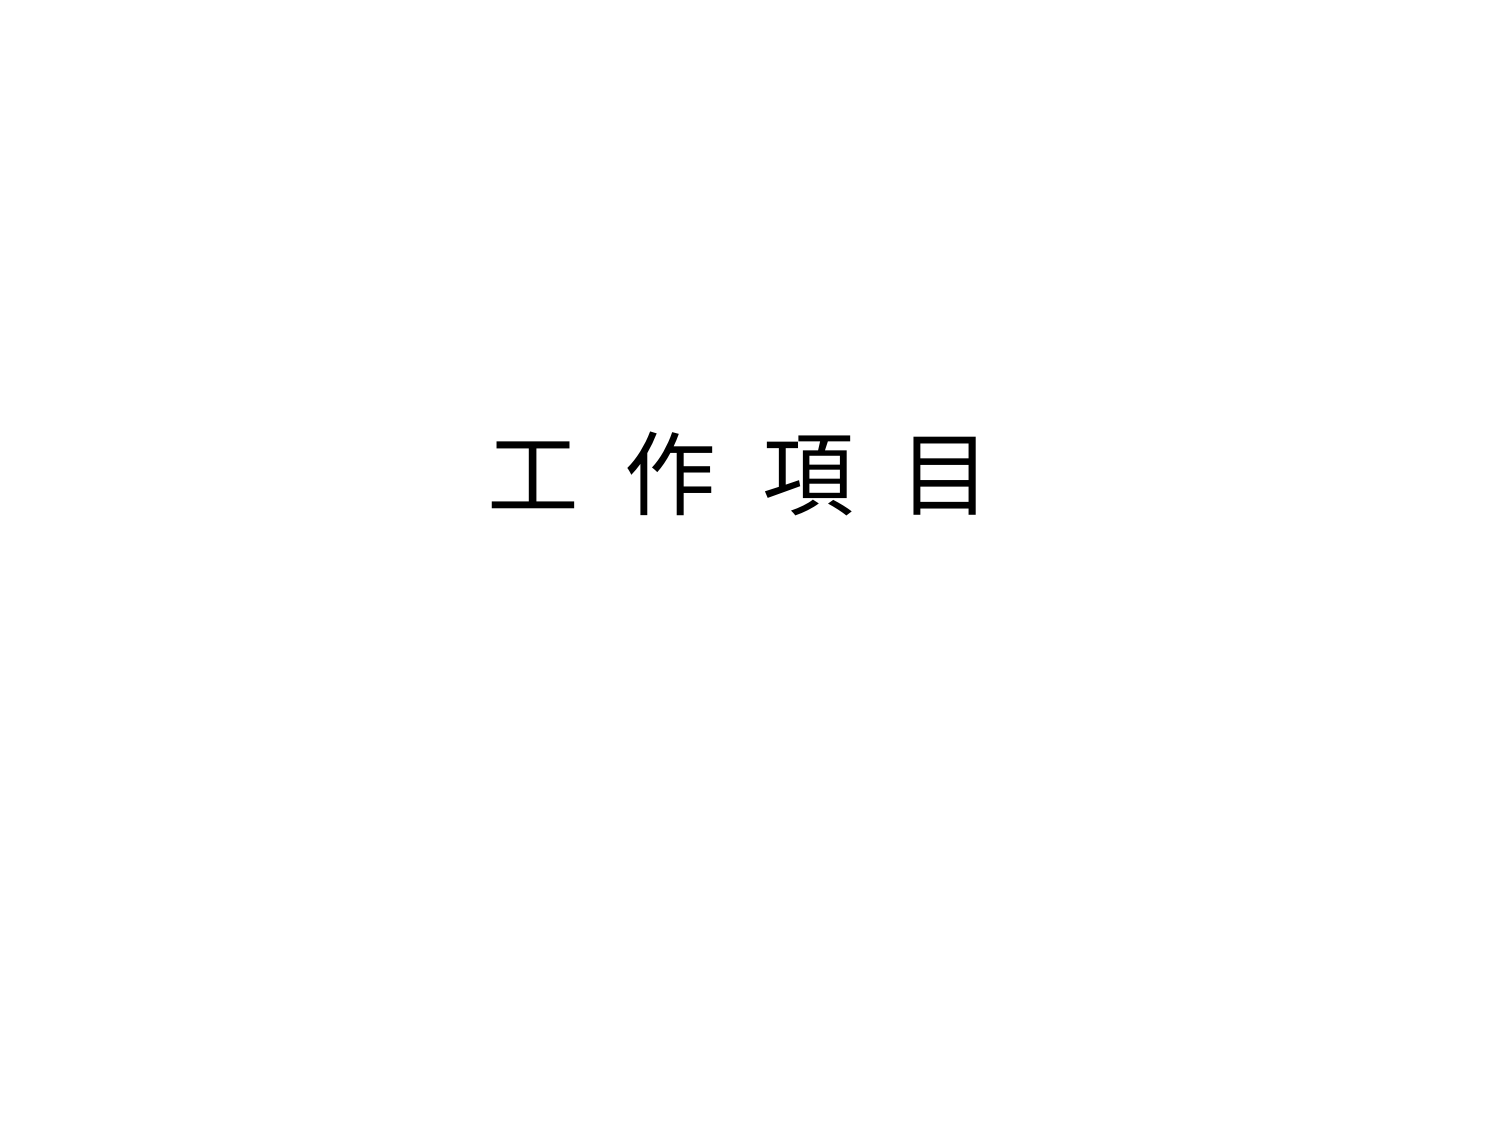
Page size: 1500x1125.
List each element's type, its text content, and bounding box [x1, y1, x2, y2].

title 工 作 項 目 [112, 374, 1388, 563]
